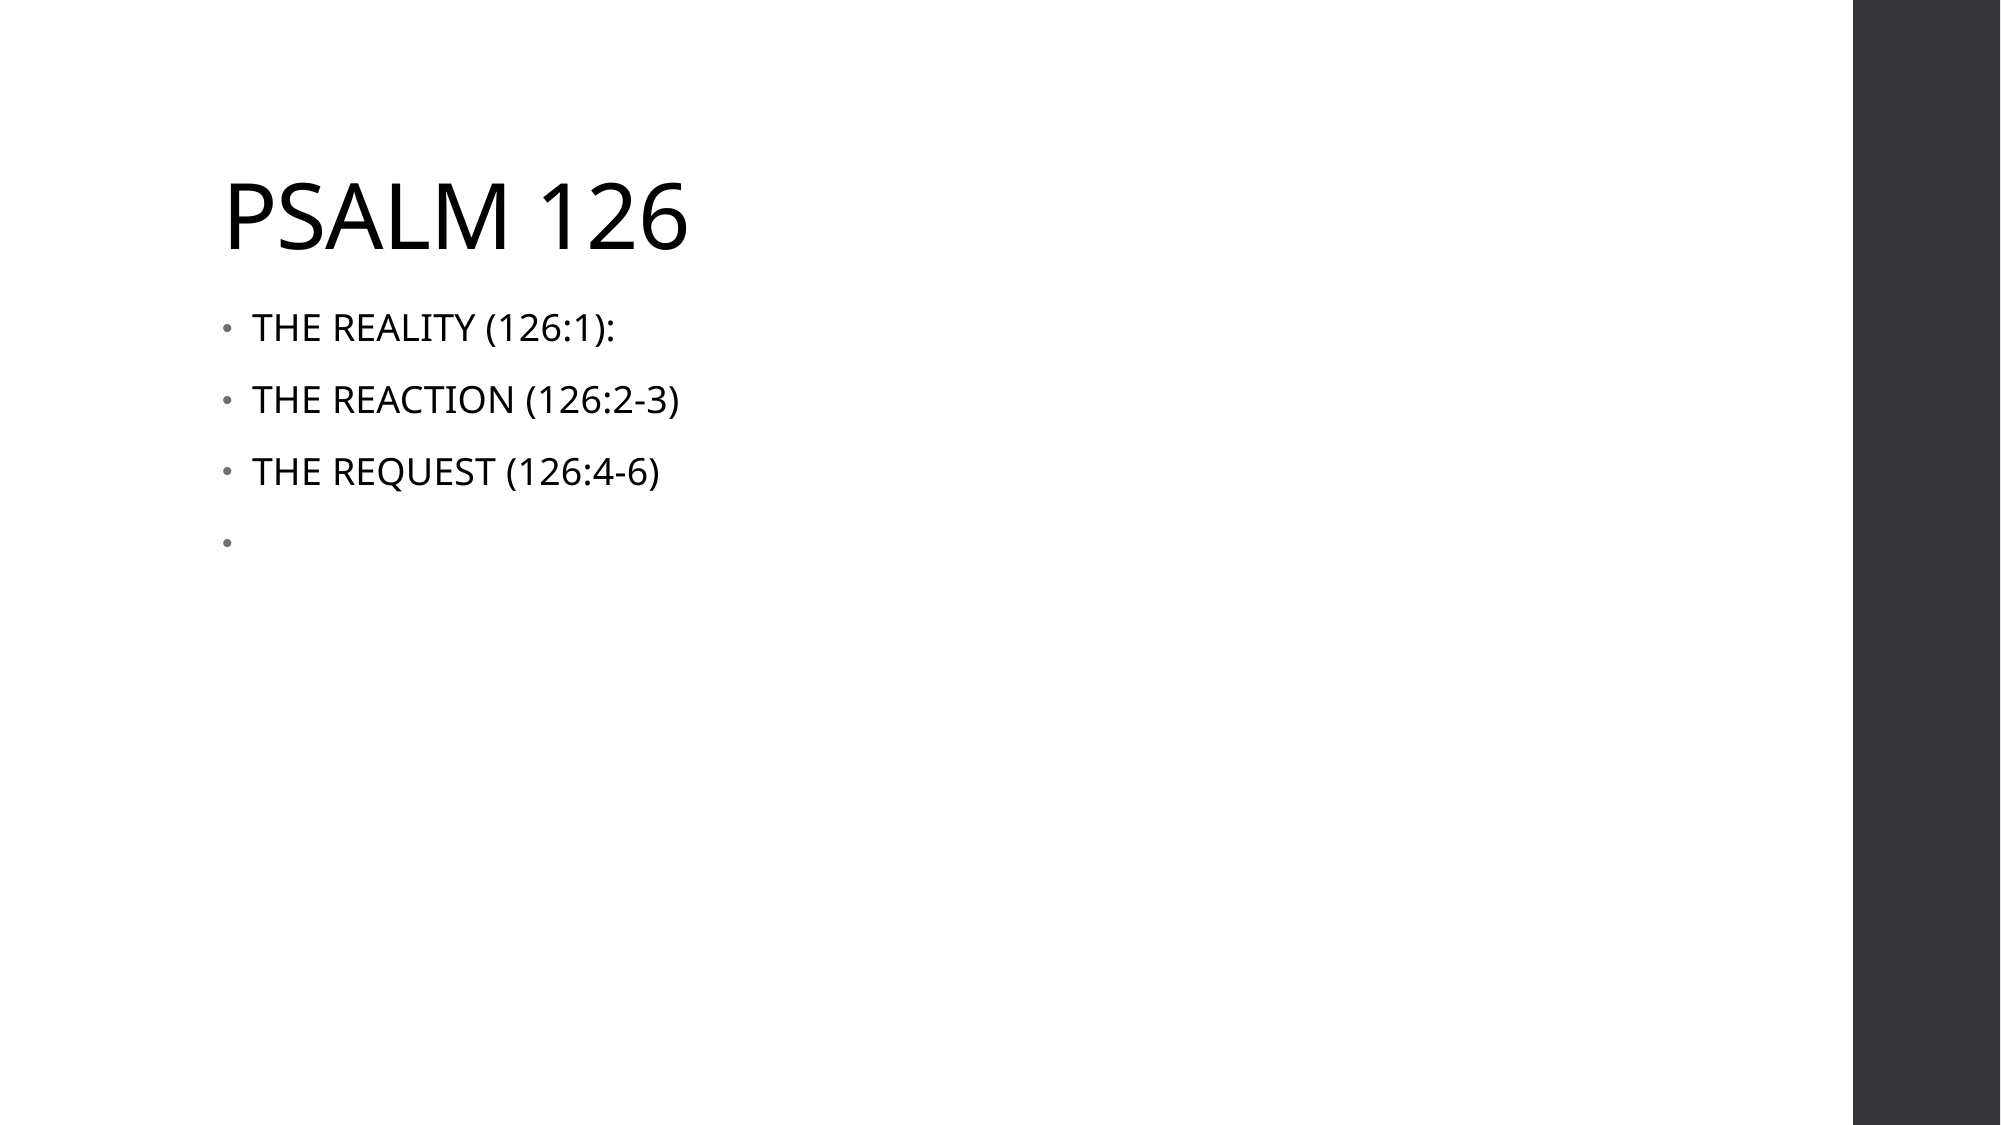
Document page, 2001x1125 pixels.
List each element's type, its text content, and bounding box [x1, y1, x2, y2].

title PSALM 126 [206, 60, 1797, 278]
list THE REALITY (126:1): THE REACTION (126:2-3) THE REQUEST (126:4-6) [206, 299, 1617, 1014]
